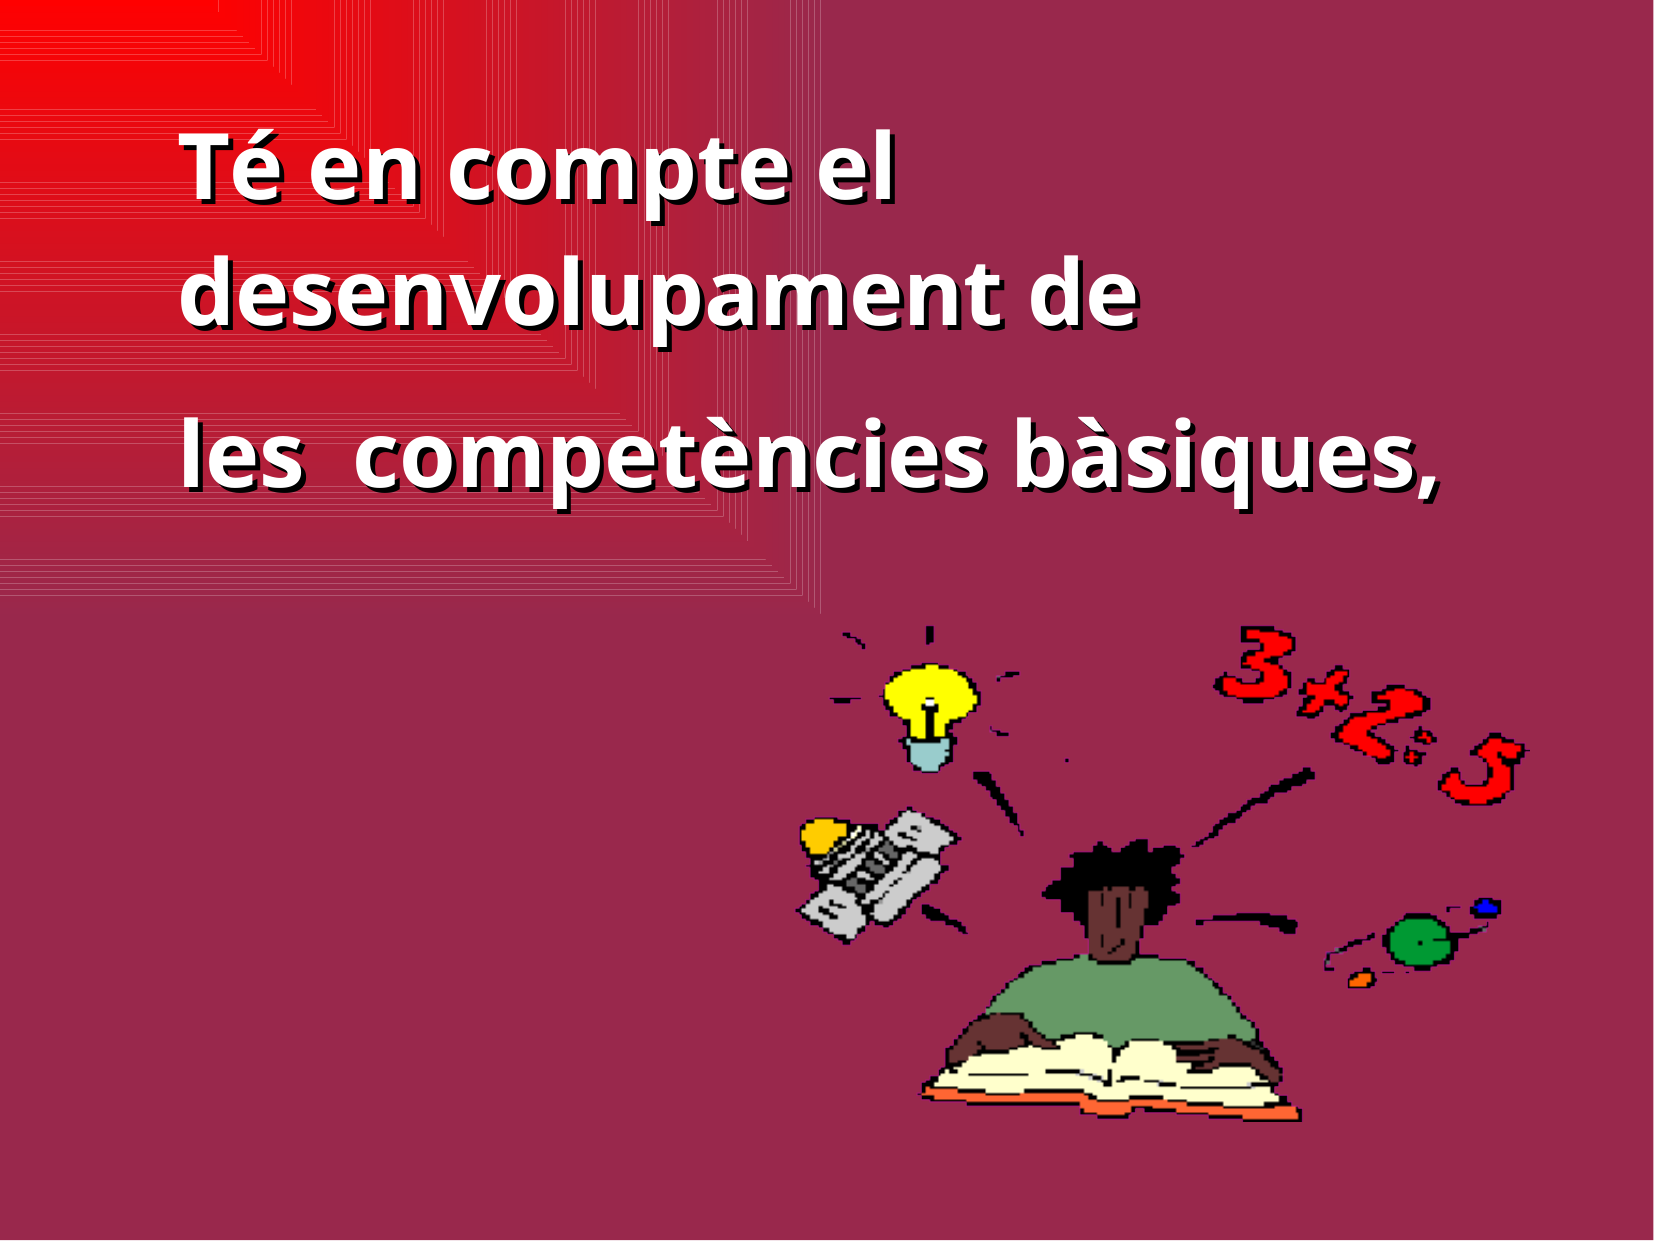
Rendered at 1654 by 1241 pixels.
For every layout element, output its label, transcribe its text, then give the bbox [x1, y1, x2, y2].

text_box Té en compte el desenvolupament de les competències bàsiques, [177, 99, 1566, 525]
picture [787, 624, 1530, 1122]
